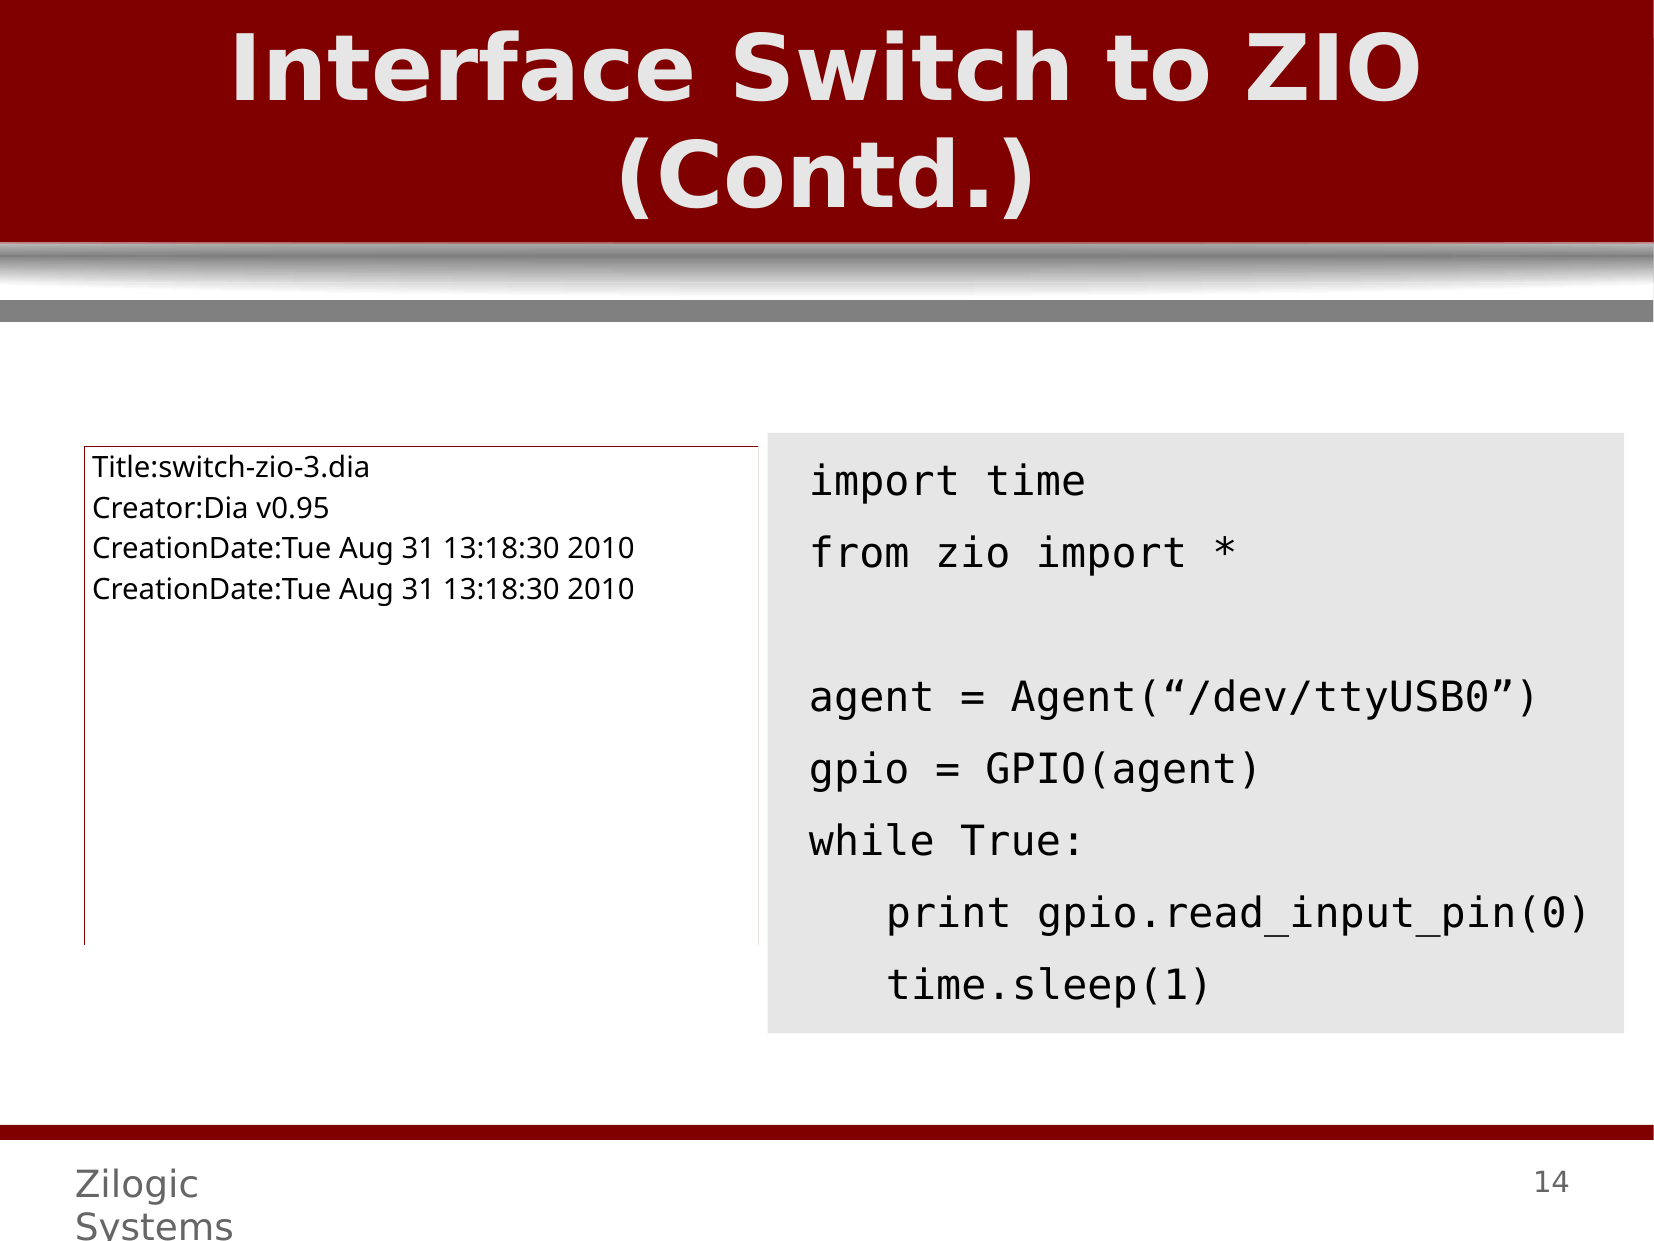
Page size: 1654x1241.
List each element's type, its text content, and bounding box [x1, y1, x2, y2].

list import time from zio import * agent = Agent(“/dev/ttyUSB0”) gpio = GPIO(agent) while True: print gpio.read_input_pin(0) time.sleep(1) [767, 432, 1625, 1034]
picture [82, 444, 759, 945]
title Interface Switch to ZIO (Contd.) [82, 18, 1571, 226]
